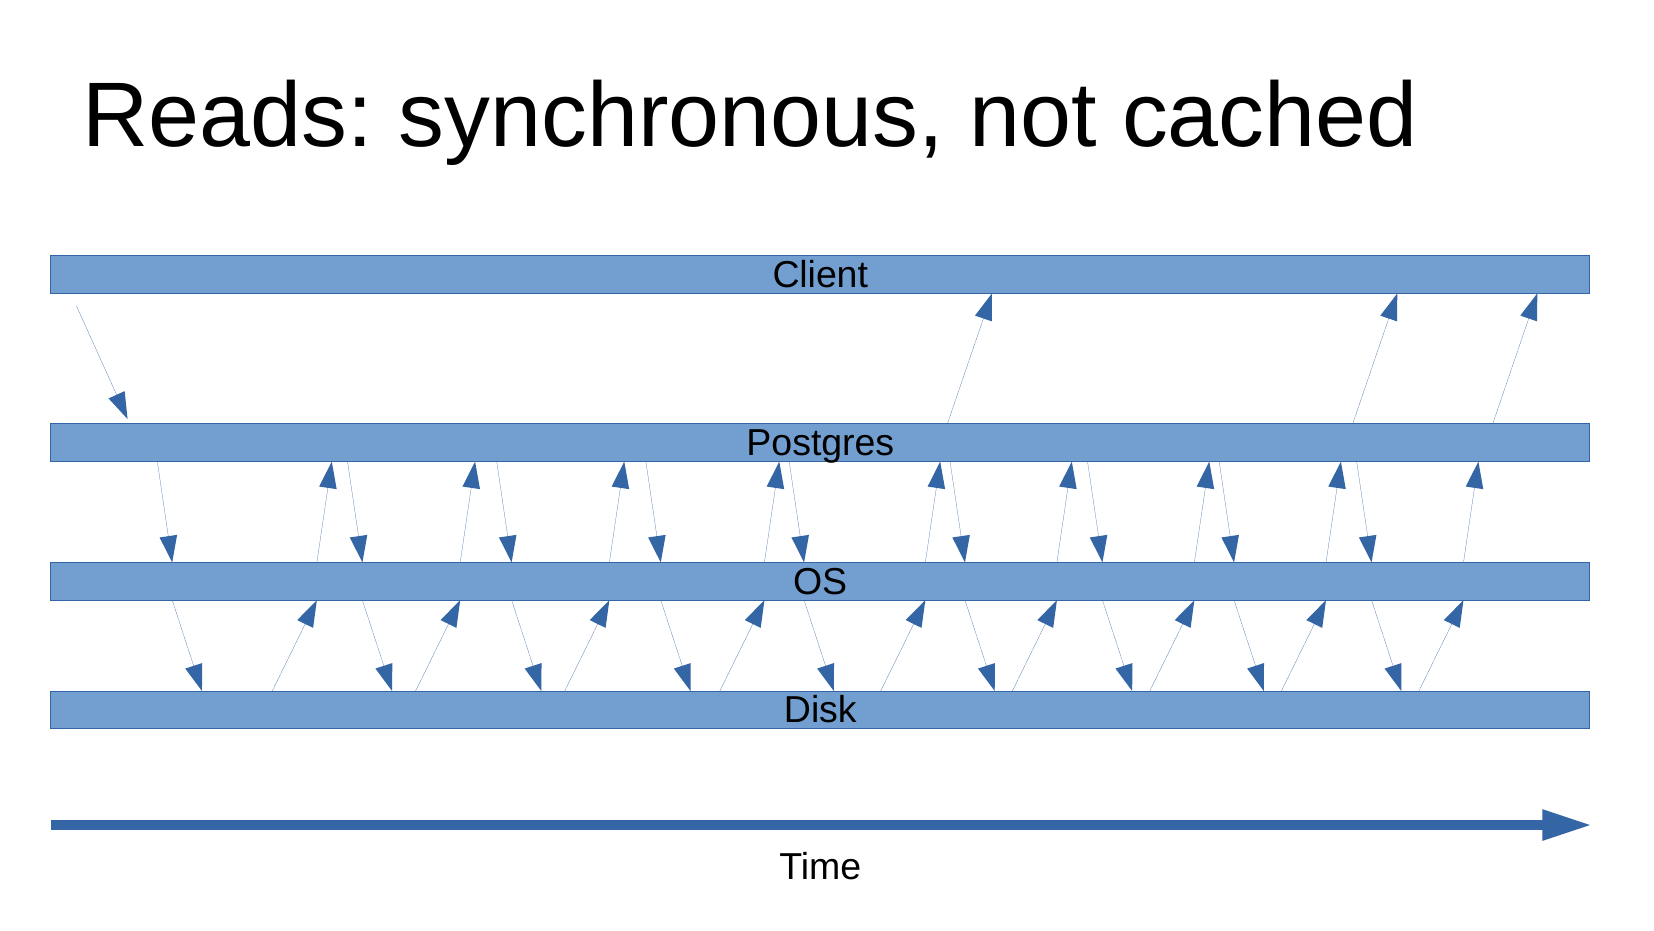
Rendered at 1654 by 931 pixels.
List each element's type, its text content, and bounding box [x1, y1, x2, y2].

text_box OS [50, 562, 1590, 601]
title Reads: synchronous, not cached [82, 37, 1571, 193]
text_box Postgres [50, 423, 1590, 462]
text_box Postgres [826, 437, 836, 453]
text_box Disk [50, 691, 1590, 729]
text_box Client [50, 255, 1590, 294]
